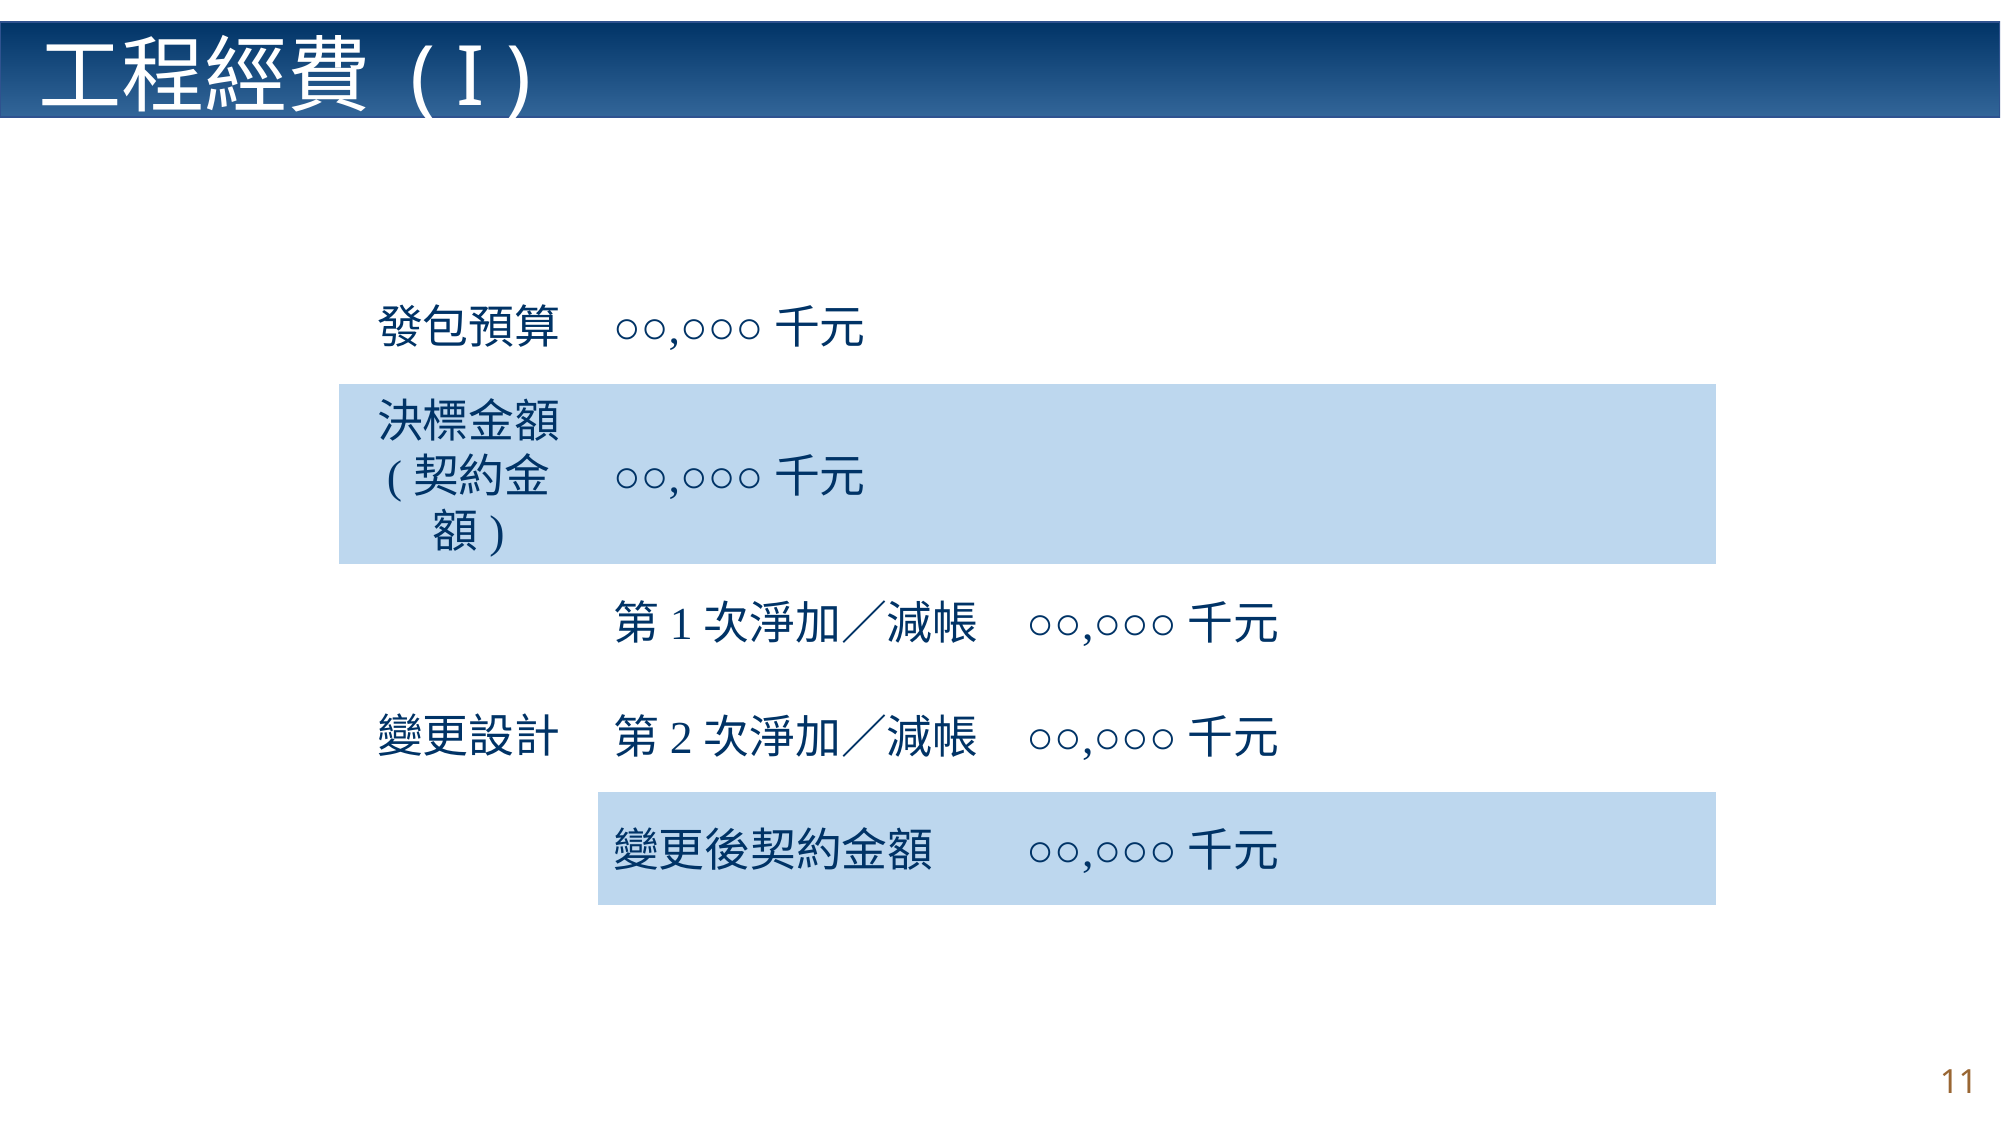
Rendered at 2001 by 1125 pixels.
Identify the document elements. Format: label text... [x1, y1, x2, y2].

text_box 工程經費 ( I ) [312, 99, 349, 107]
table_cell ○○,○○○千元 [598, 384, 1716, 564]
table_header 發包預算 [339, 267, 598, 384]
table_cell ○○,○○○千元 [1012, 564, 1716, 678]
table_cell ○○,○○○千元 [1012, 792, 1716, 905]
table_cell ○○,○○○千元 [1012, 678, 1716, 792]
text_box 工程經費 ( I ) [308, 90, 350, 95]
table_cell 決標金額 (契約金額) [339, 384, 598, 564]
table_cell 第1次淨加／減帳 [598, 564, 1012, 678]
table_cell 變更設計 [339, 564, 598, 905]
text_box 工程經費 ( I ) [308, 81, 350, 86]
table_header ○○,○○○千元 [598, 267, 1716, 384]
table_cell 第2次淨加／減帳 [598, 678, 1012, 792]
text_box 工程經費 ( I ) [308, 72, 350, 77]
table_cell 變更後契約金額 [598, 792, 1012, 905]
text_box 工程經費 ( I ) [23, 14, 1374, 107]
